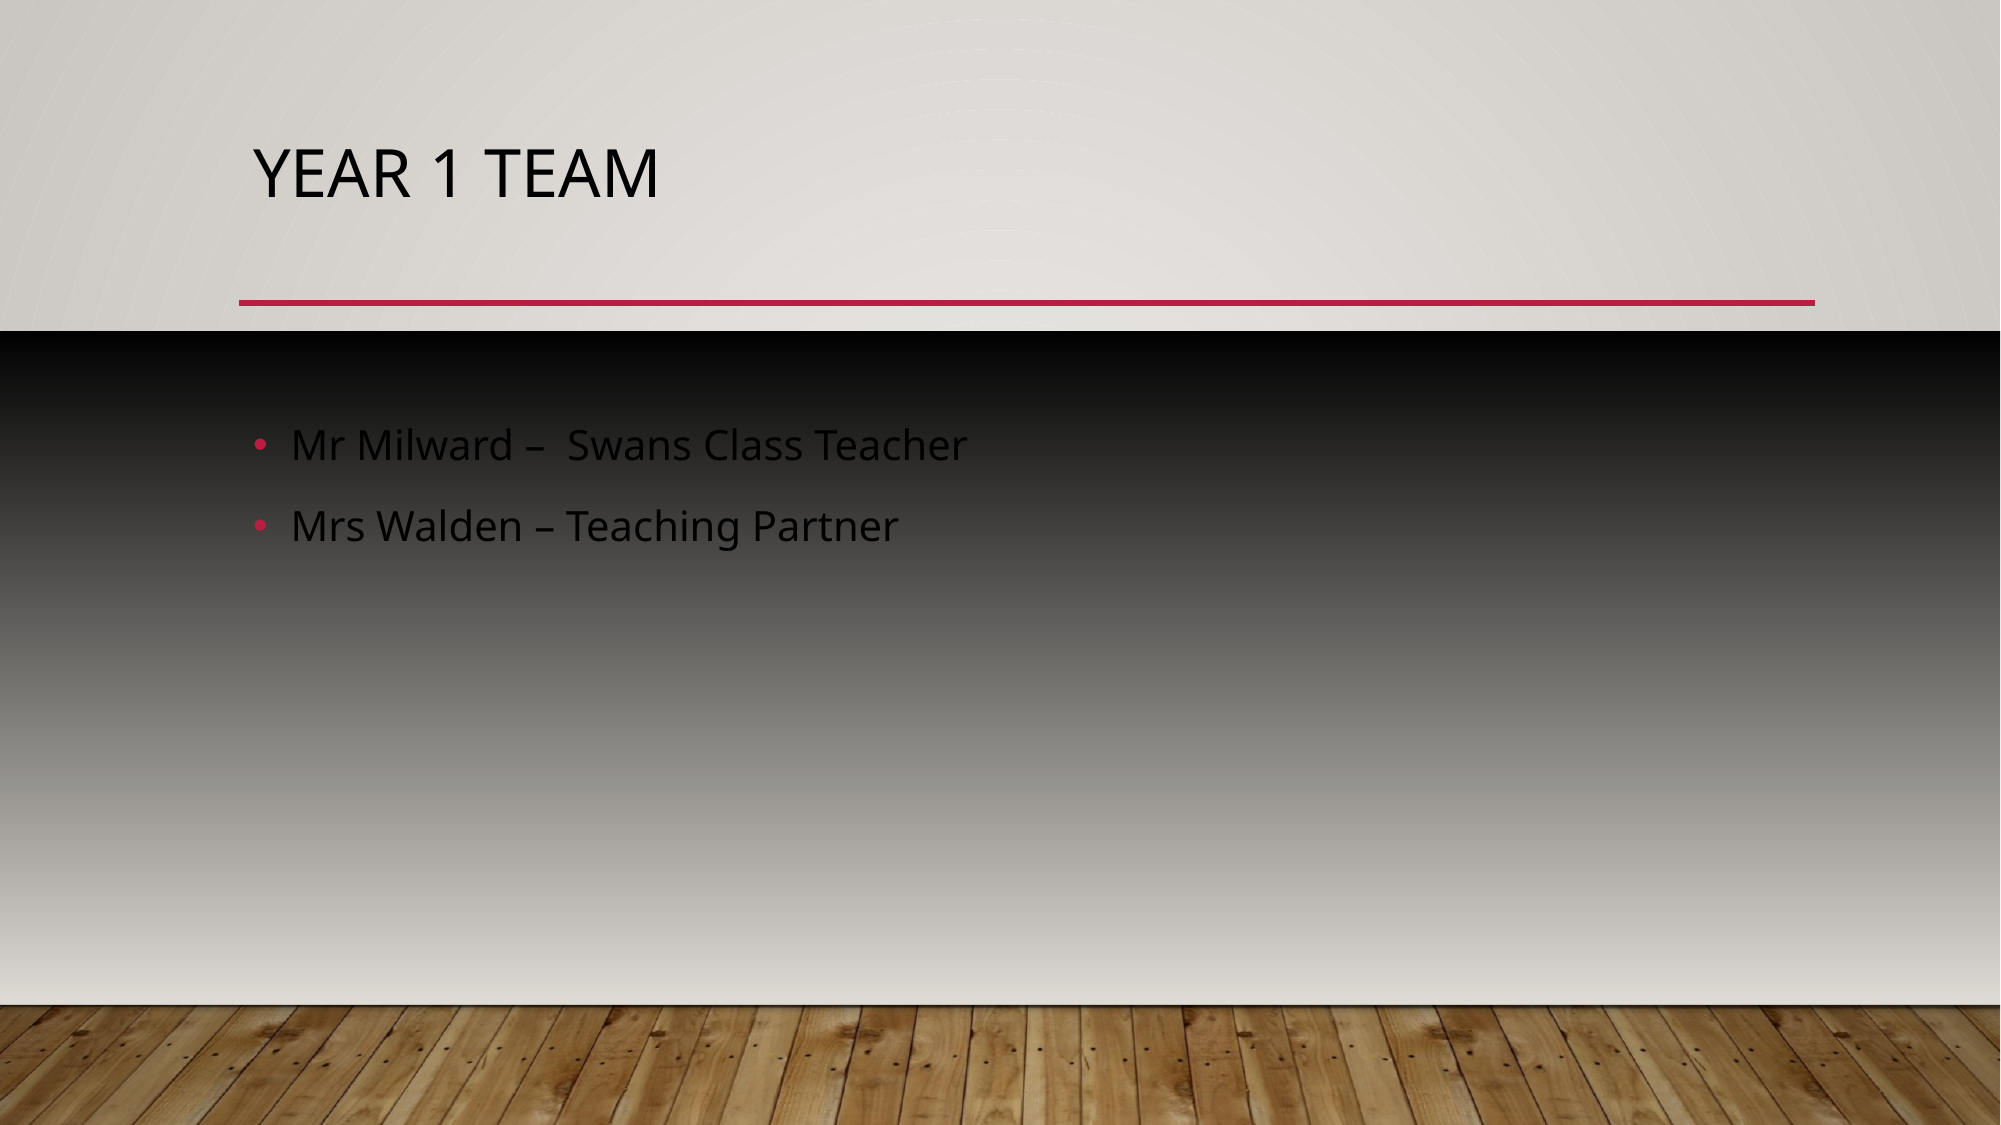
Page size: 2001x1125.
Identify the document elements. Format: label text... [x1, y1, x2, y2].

title Year 1 Team [238, 131, 1814, 305]
list Mr Milward – Swans Class Teacher Mrs Walden – Teaching Partner [238, 330, 1814, 897]
